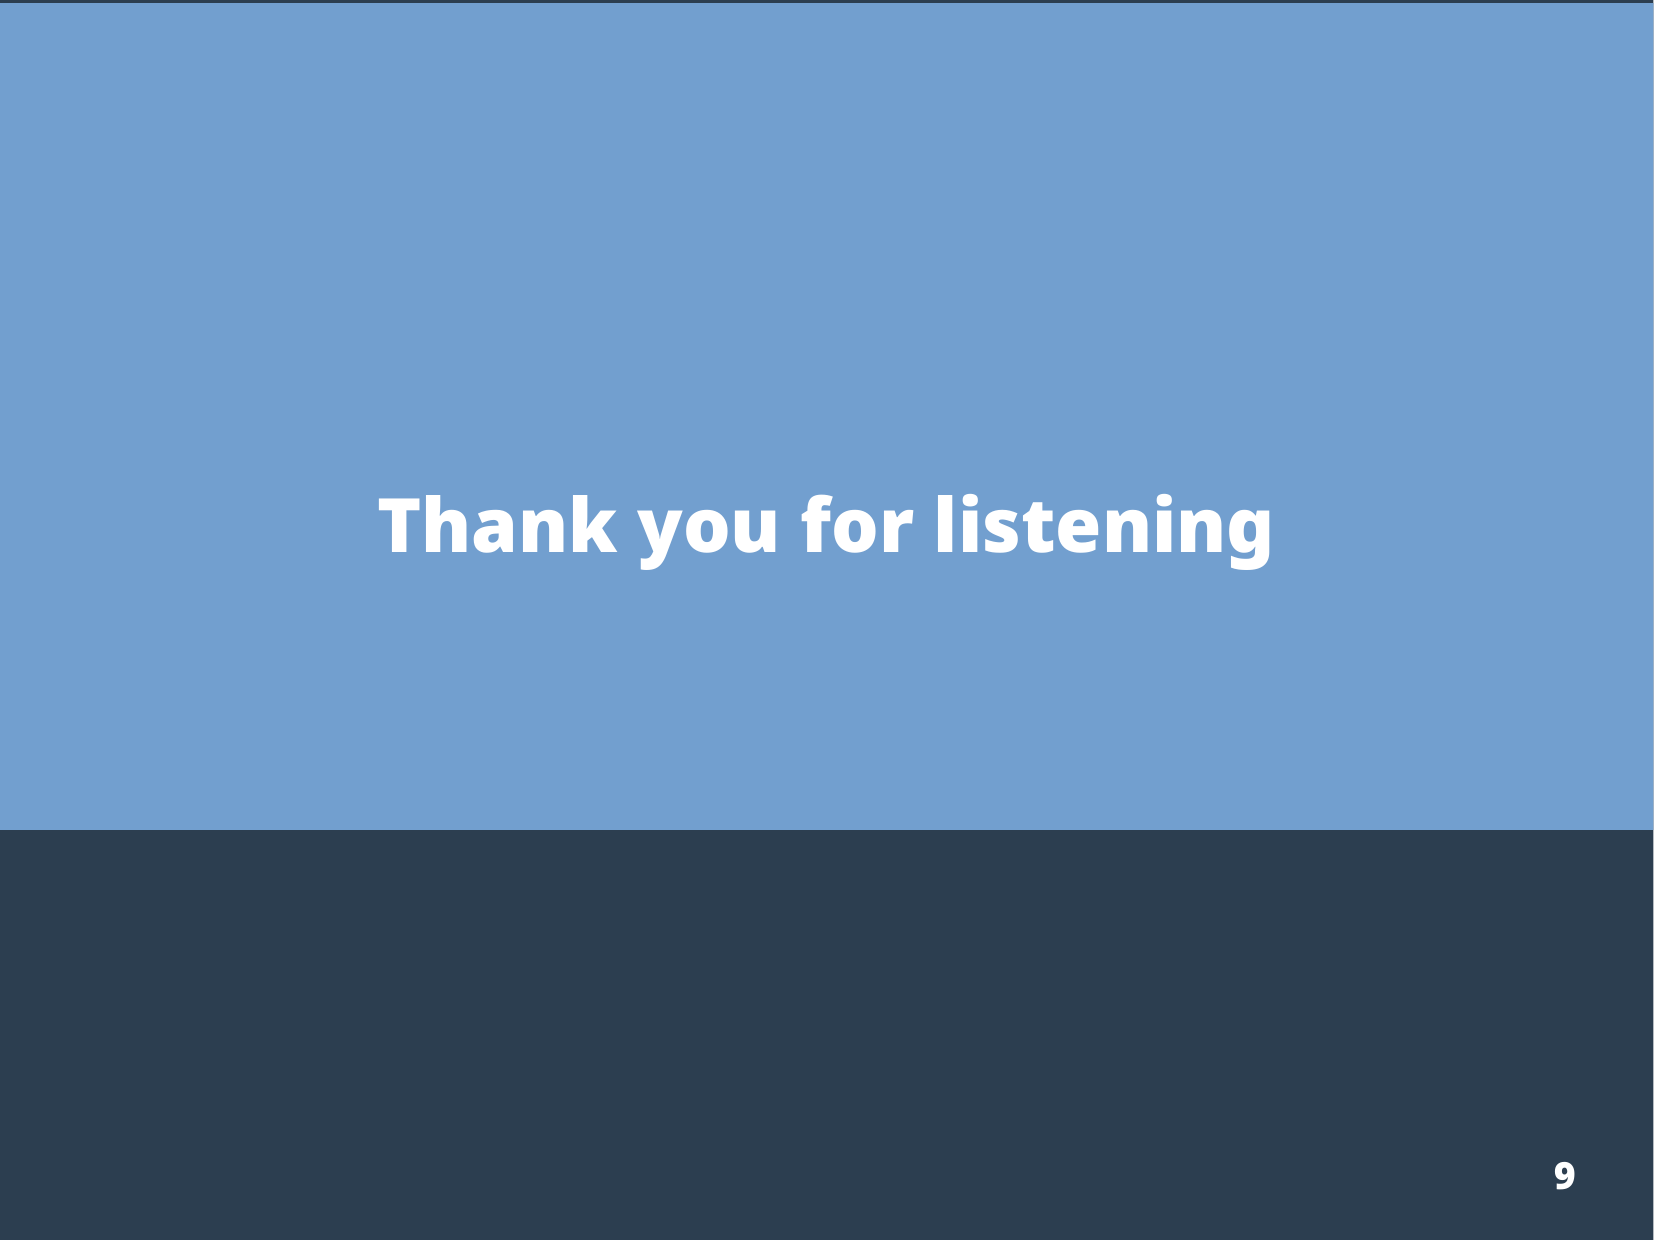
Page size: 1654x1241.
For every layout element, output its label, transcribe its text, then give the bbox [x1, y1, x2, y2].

title Thank you for listening [58, 419, 1595, 577]
